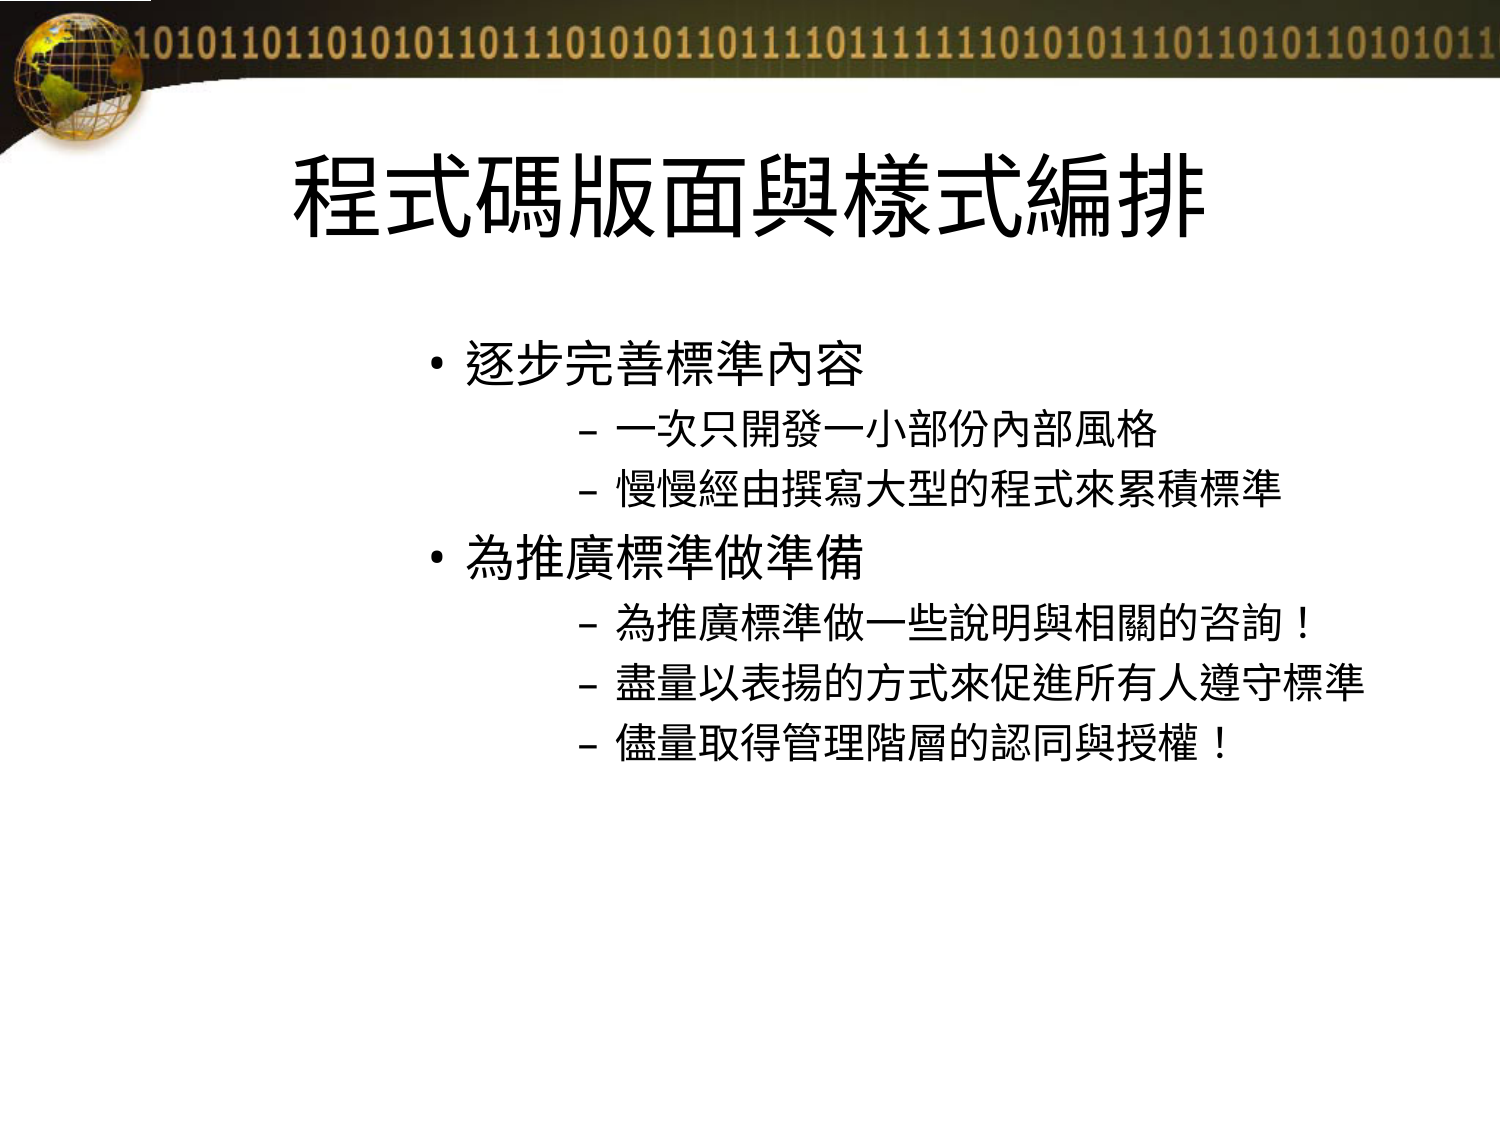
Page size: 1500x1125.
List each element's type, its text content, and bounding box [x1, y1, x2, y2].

title 程式碼版面與樣式編排 [112, 99, 1388, 288]
list 逐步完善標準內容 一次只開發一小部份內部風格 慢慢經由撰寫大型的程式來累積標準 為推廣標準做準備 為推廣標準做一些說明與相關的咨詢！ 盡量以表揚的方式來促進所有人遵守標準 儘量取得管理階層的認同與授權！ [112, 324, 1388, 1000]
